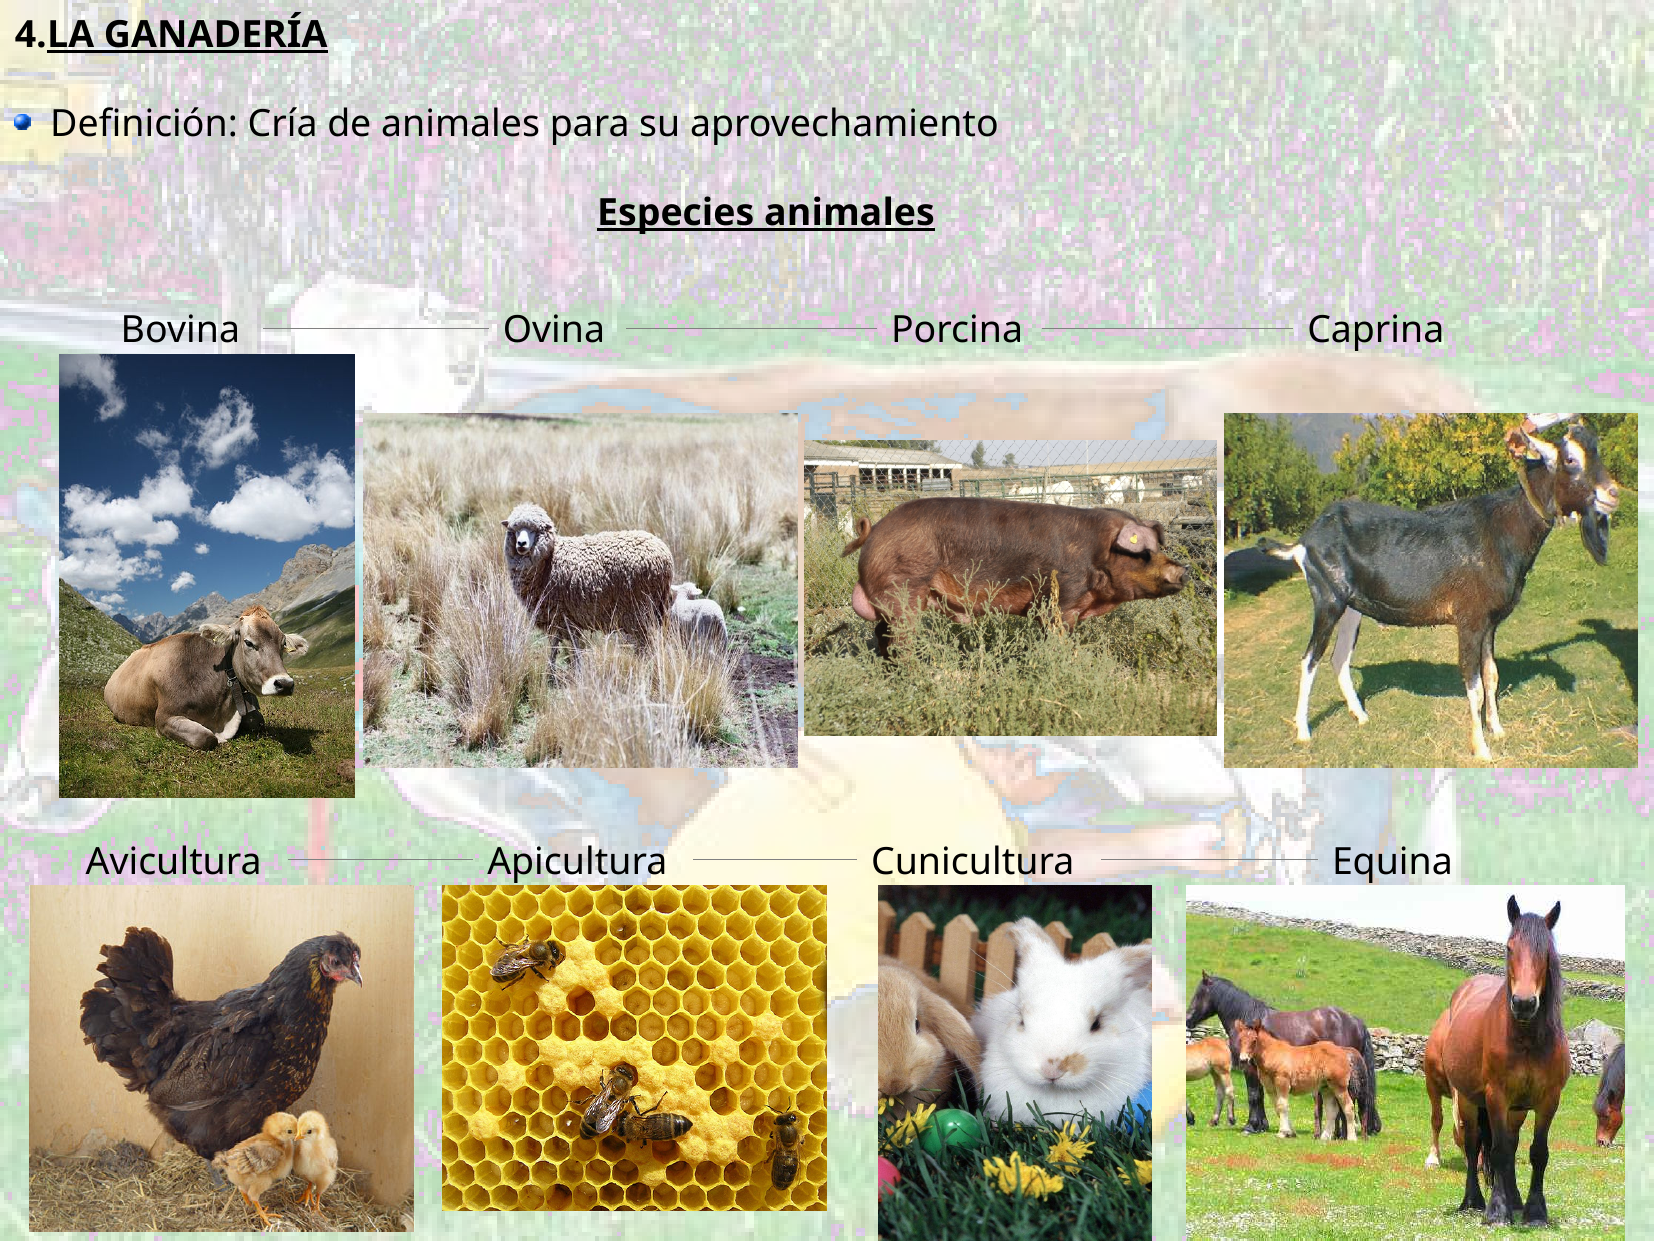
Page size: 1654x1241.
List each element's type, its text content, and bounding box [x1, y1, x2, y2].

text_box Porcina [876, 295, 1043, 354]
picture [0, 0, 1654, 1241]
text_box 4.LA GANADERÍA [0, 0, 385, 59]
text_box Cunicultura [856, 826, 1102, 886]
text_box Ovina [488, 295, 627, 354]
text_box Equina [1317, 826, 1476, 885]
text_box Apicultura [472, 826, 694, 885]
text_box Avicultura [70, 826, 289, 885]
text_box Bovina [105, 295, 264, 354]
text_box Definición: Cría de animales para su aprovechamiento [0, 89, 1087, 148]
text_box Caprina [1292, 295, 1468, 354]
text_box Especies animales [582, 177, 998, 237]
